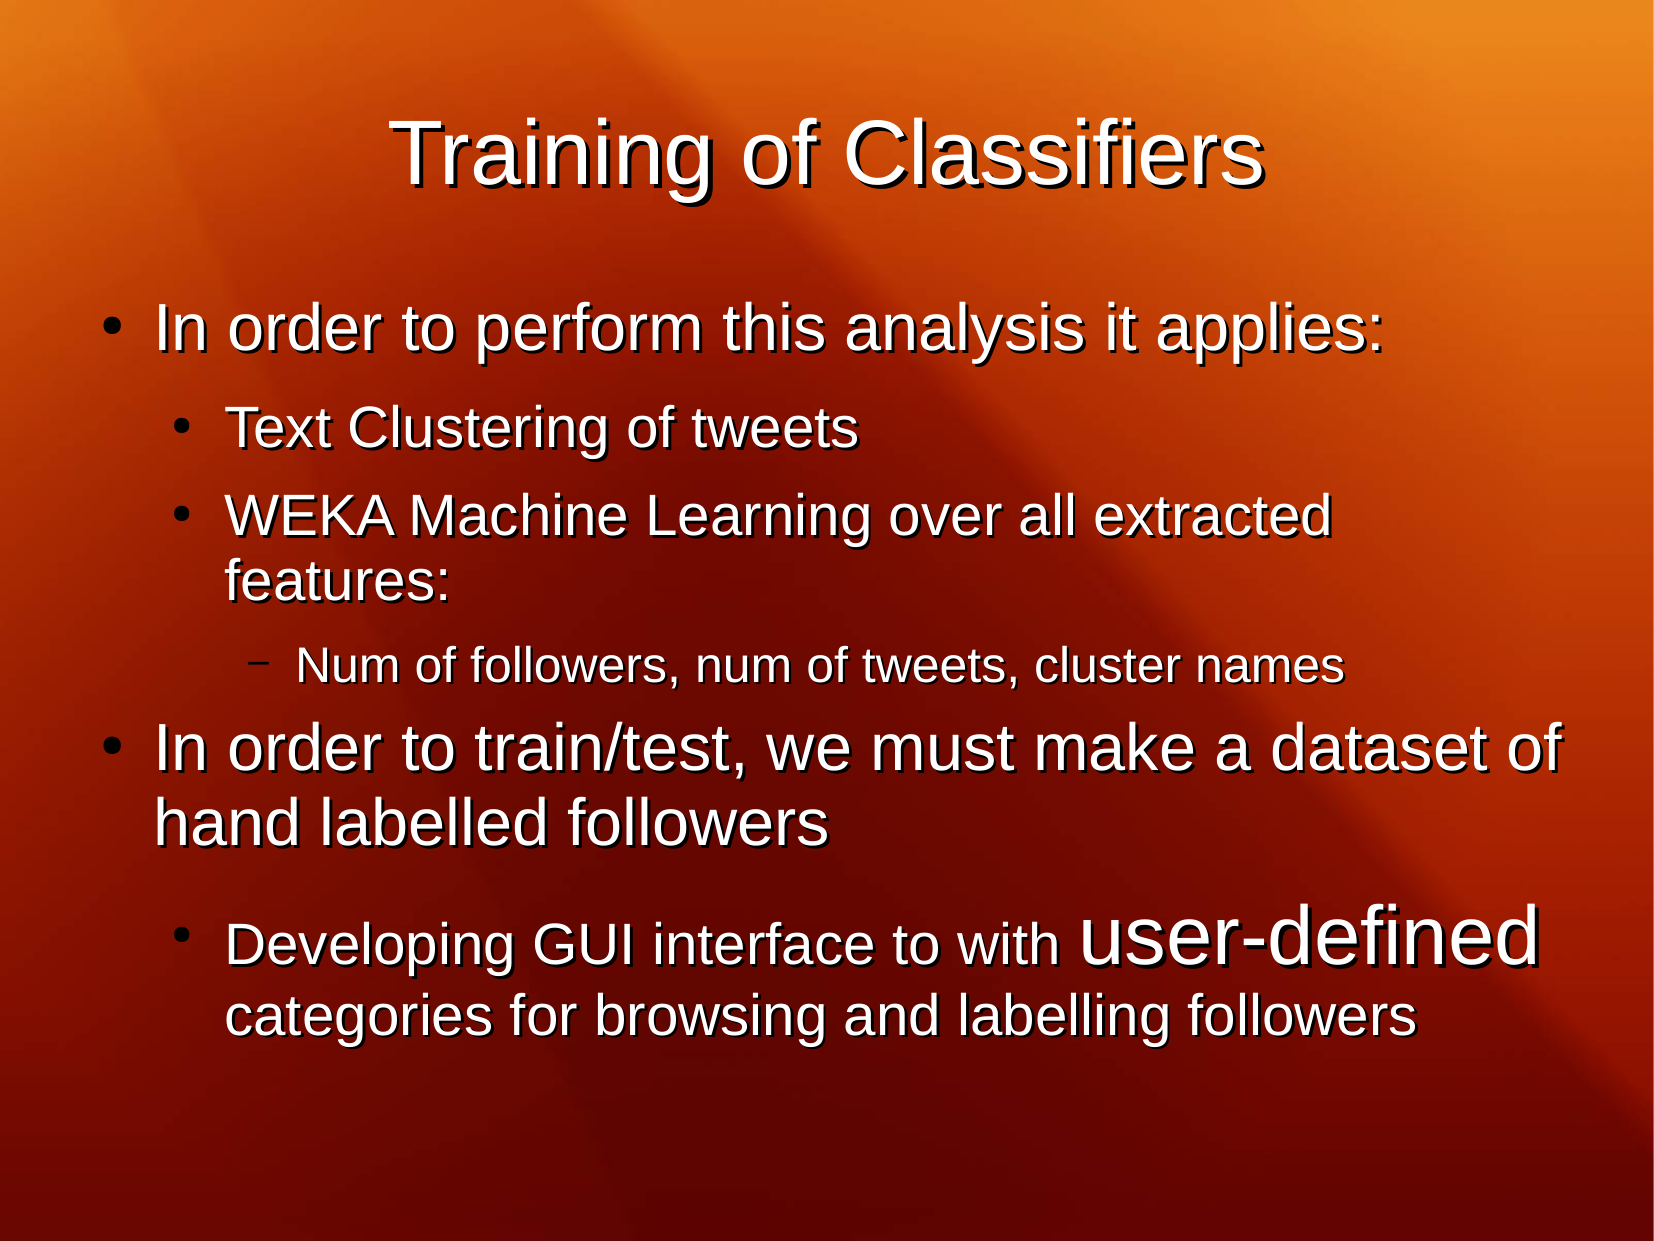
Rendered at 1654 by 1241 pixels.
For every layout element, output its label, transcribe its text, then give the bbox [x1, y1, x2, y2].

list In order to perform this analysis it applies: Text Clustering of tweets WEKA Machine Learning over all extracted features: Num of followers, num of tweets, cluster names In order to train/test, we must make a dataset of hand labelled followers Developing GUI interface to with user-defined categories for browsing and labelling followers [82, 290, 1571, 1146]
picture [0, 0, 1654, 1241]
title Training of Classifiers [82, 56, 1571, 250]
